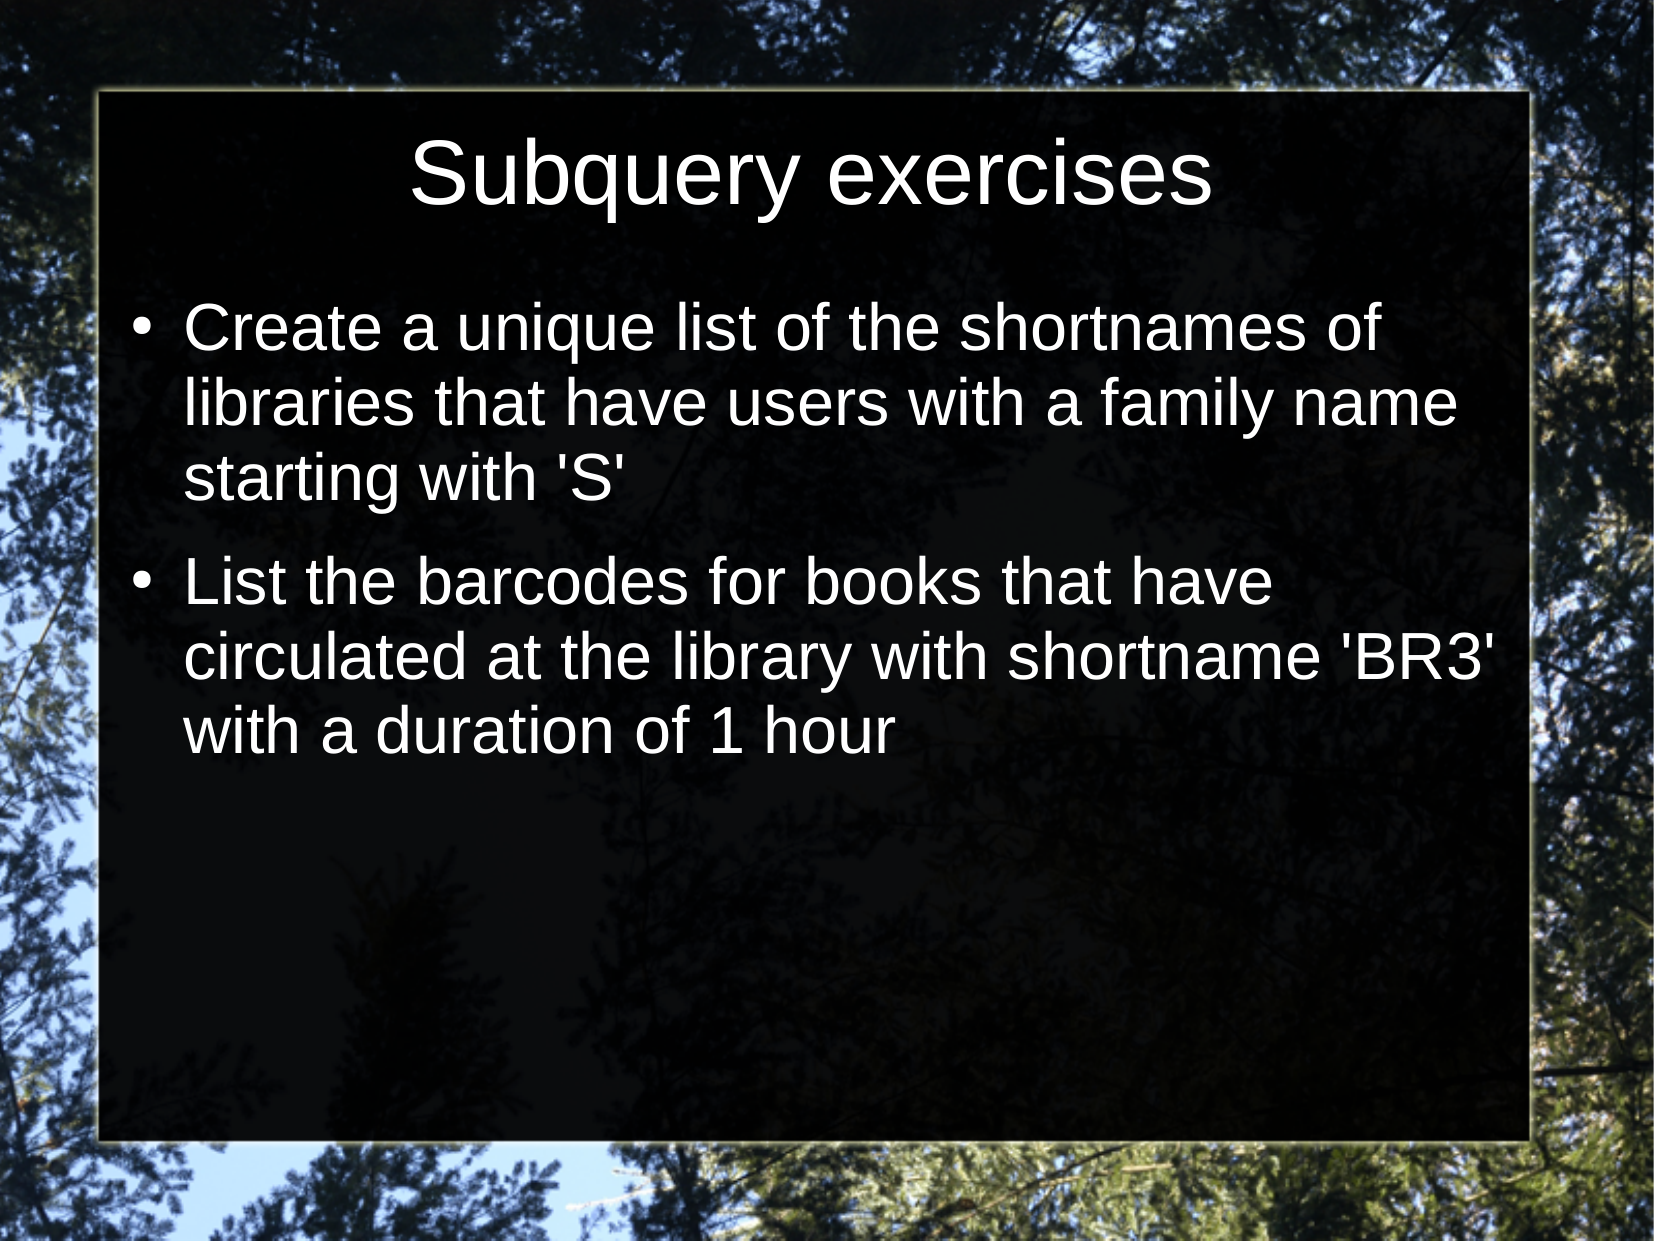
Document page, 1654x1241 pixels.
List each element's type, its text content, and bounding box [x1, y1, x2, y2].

list Create a unique list of the shortnames of libraries that have users with a family name starting with 'S' List the barcodes for books that have circulated at the library with shortname 'BR3' with a duration of 1 hour [112, 290, 1536, 1010]
picture [0, 0, 1654, 1241]
title Subquery exercises [88, 88, 1536, 257]
